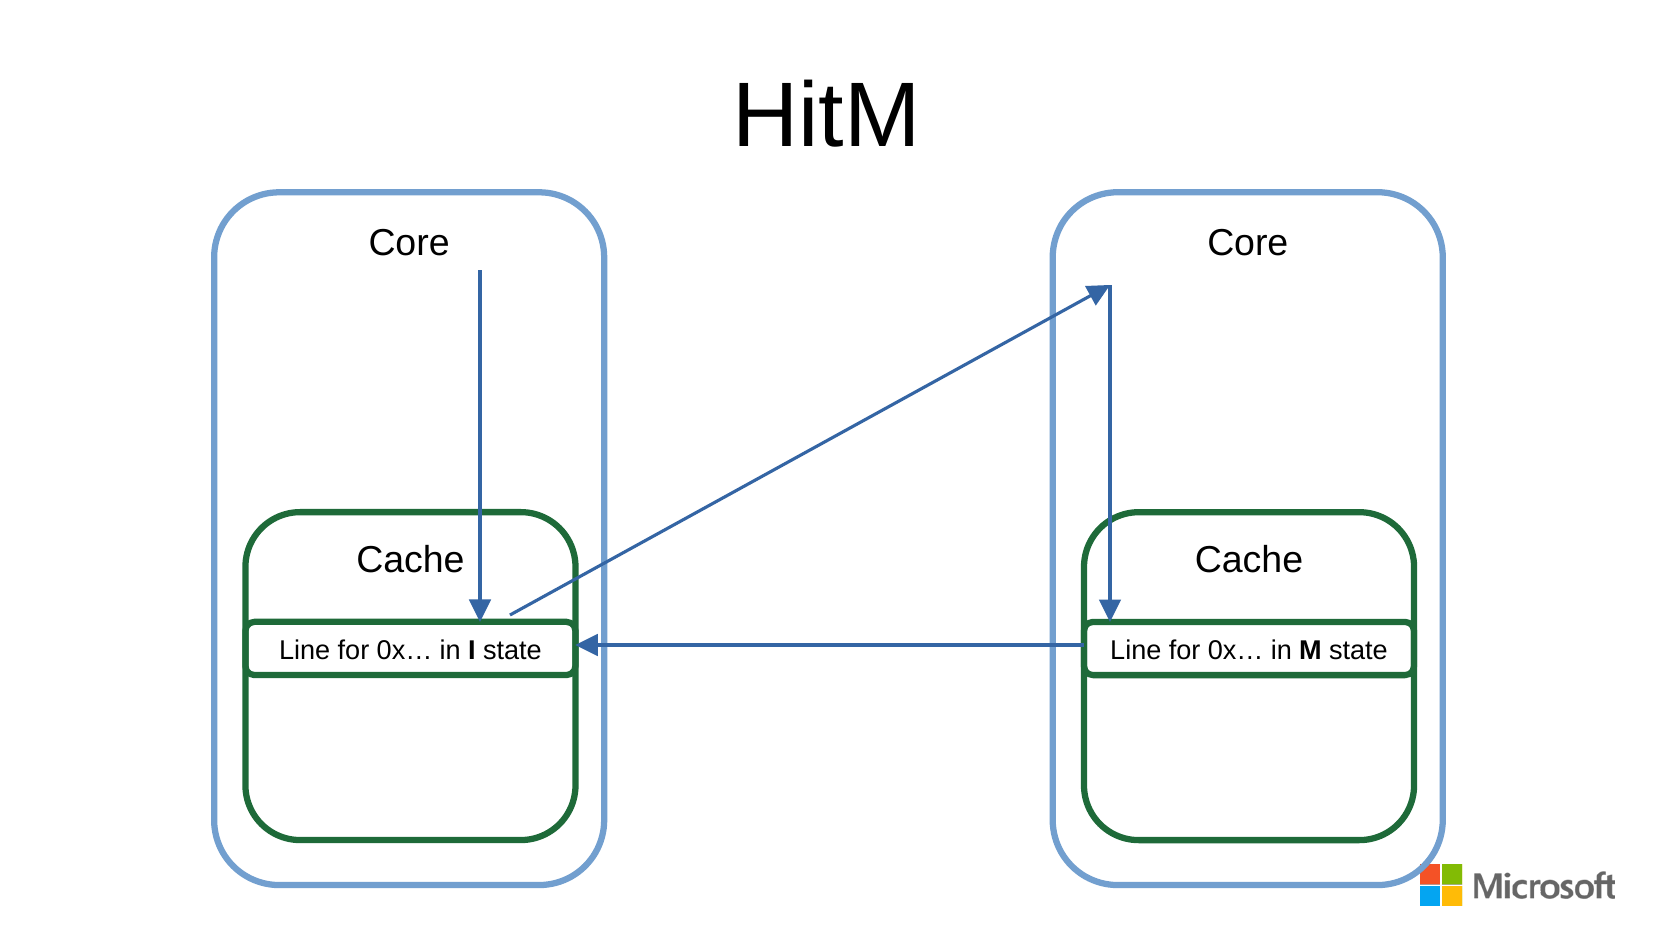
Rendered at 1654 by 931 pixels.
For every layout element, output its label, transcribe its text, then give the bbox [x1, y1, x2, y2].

text_box Core [1052, 290, 1109, 643]
text_box Core [214, 193, 605, 886]
text_box Line for 0x… in I state [245, 621, 576, 676]
picture [1420, 864, 1615, 906]
text_box Line for 0x… in M state [1084, 621, 1415, 676]
title HitM [82, 37, 1571, 193]
text_box Core [1052, 193, 1443, 886]
